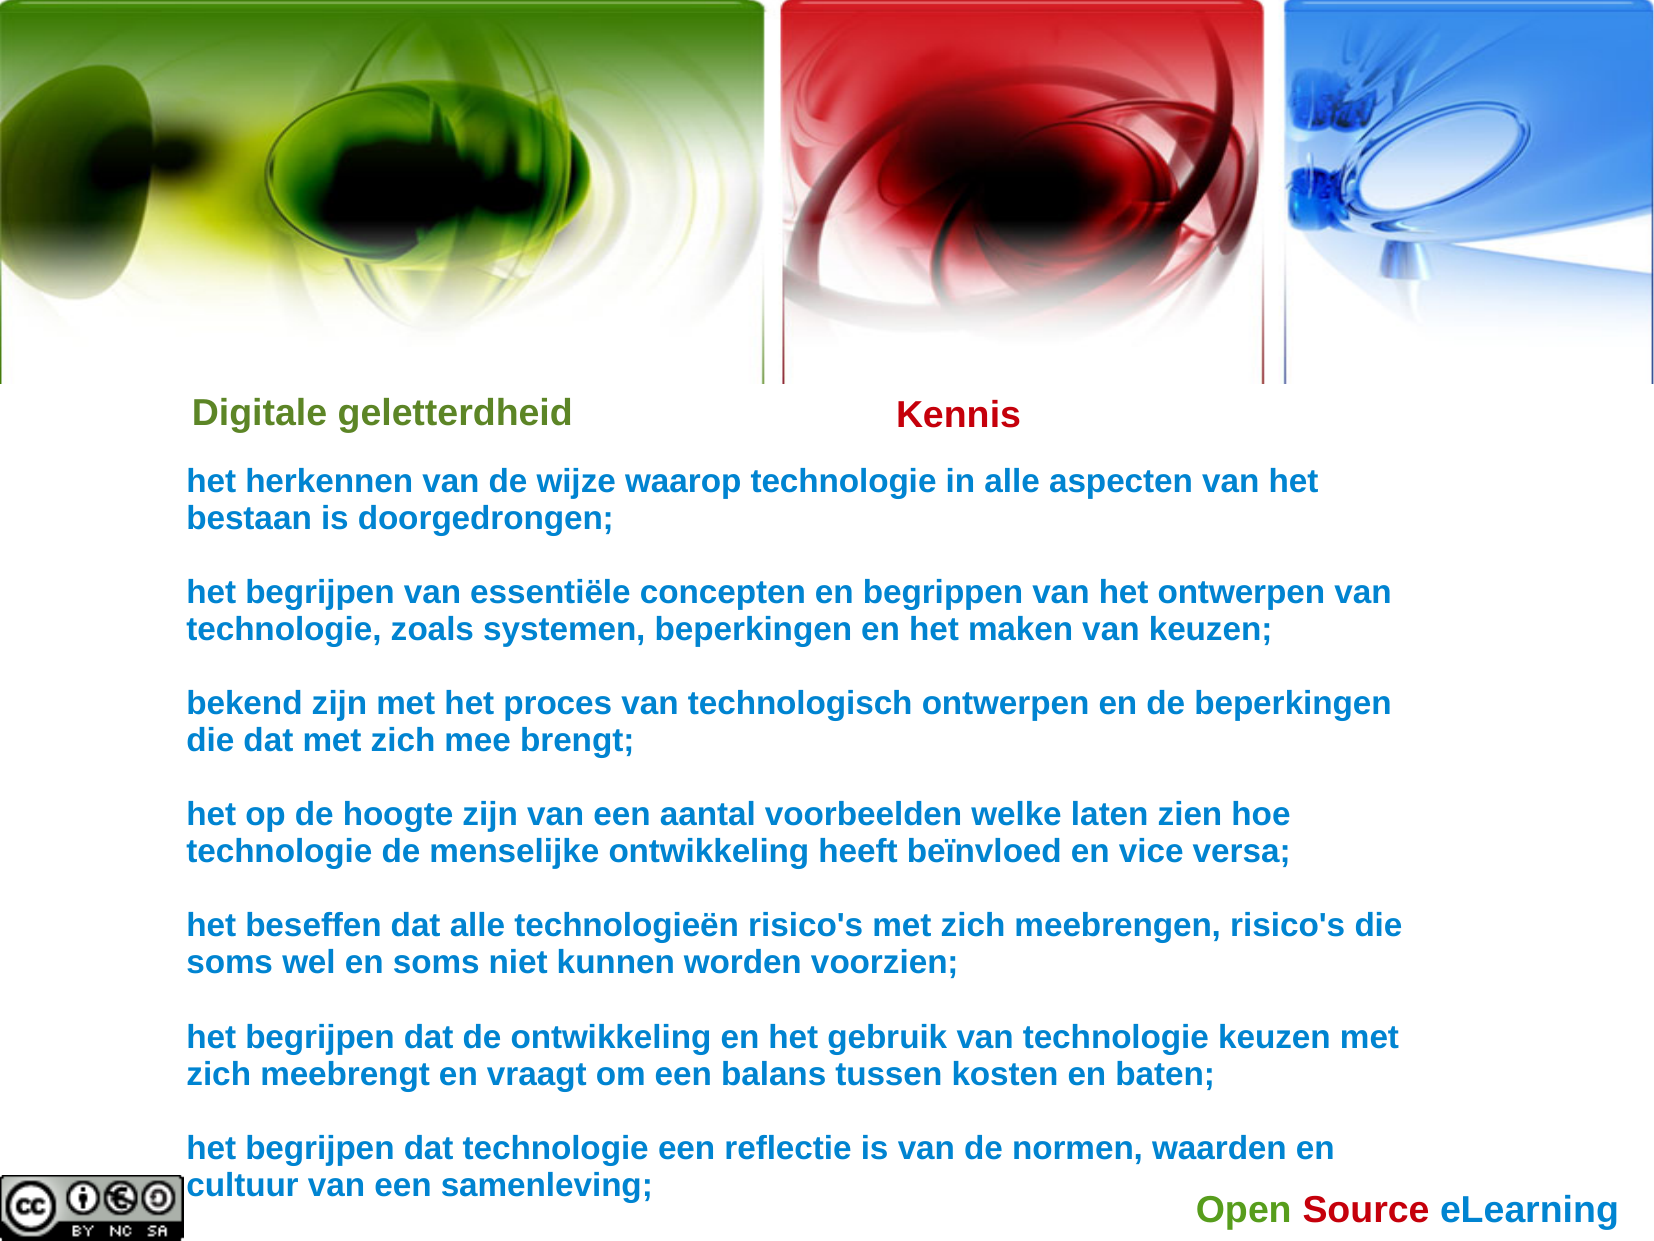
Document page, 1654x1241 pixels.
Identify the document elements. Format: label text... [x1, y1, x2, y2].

text_box Open Source eLearning [1181, 1181, 1654, 1240]
picture [0, 0, 1654, 384]
text_box het herkennen van de wijze waarop technologie in alle aspecten van het bestaan is doorgedrongen; het begrijpen van essentiële concepten en begrippen van het ontwerpen van technologie, zoals systemen, beperkingen en het maken van keuzen; bekend zijn met het proces van technologisch ontwerpen en de beperkingen die dat met zich mee brengt; het op de hoogte zijn van een aantal voorbeelden welke laten zien hoe technologie de menselijke ontwikkeling heeft beïnvloed en vice versa; het beseffen dat alle technologieën risico's met zich meebrengen, risico's die soms wel en soms niet kunnen worden voorzien; het begrijpen dat de ontwikkeling en het gebruik van technologie keuzen met zich meebrengt en vraagt om een balans tussen kosten en baten; het begrijpen dat technologie een reflectie is van de normen, waarden en cultuur van een samenleving; [171, 455, 1447, 1236]
text_box Digitale geletterdheid [177, 383, 658, 442]
text_box Kennis [881, 386, 1152, 445]
picture [0, 1175, 184, 1241]
